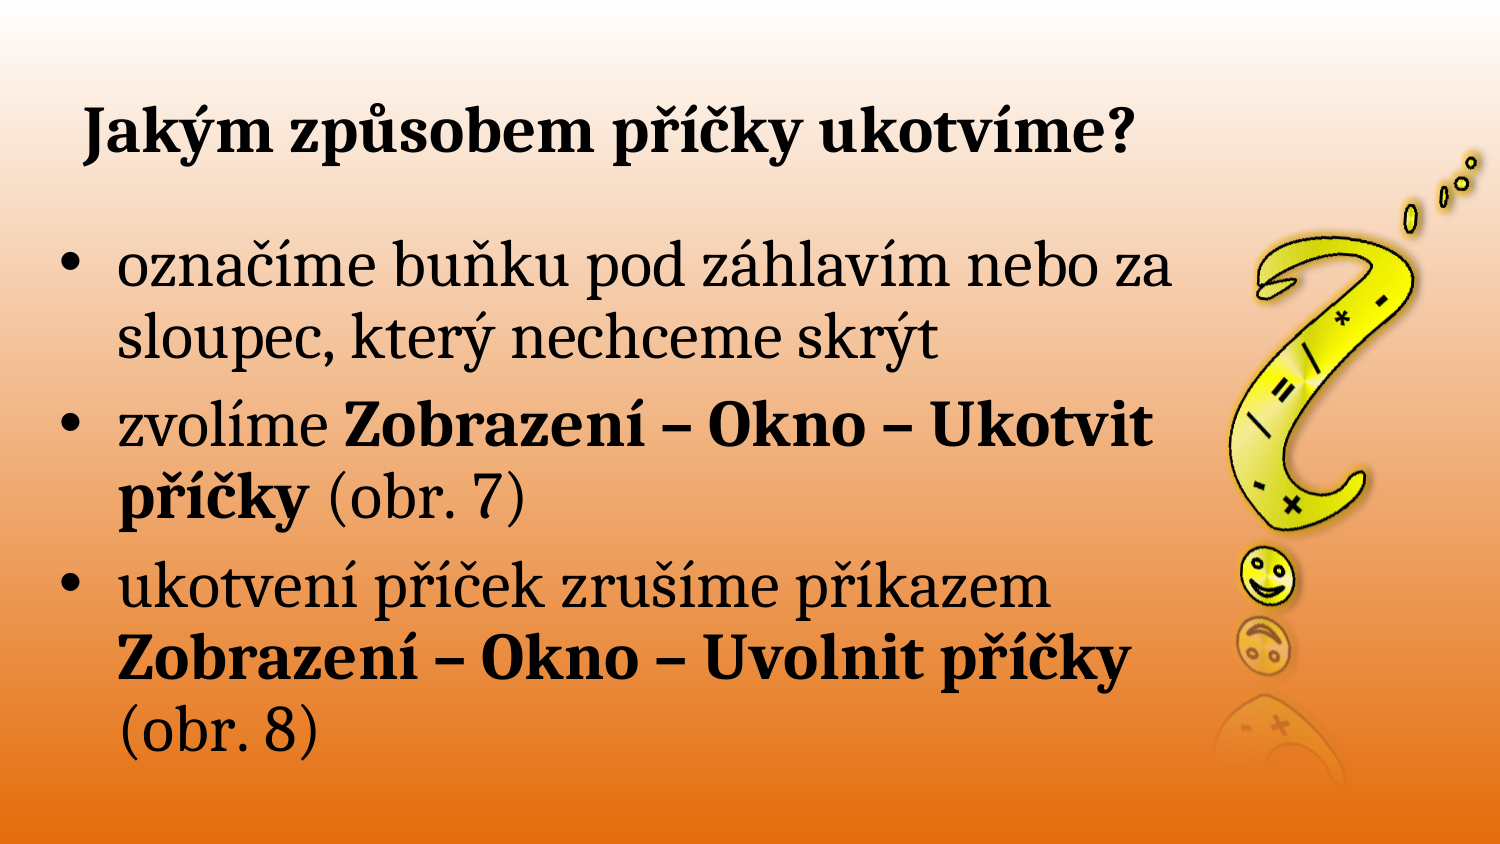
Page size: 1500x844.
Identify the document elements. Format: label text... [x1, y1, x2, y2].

text_box označíme buňku pod záhlavím nebo za sloupec, který nechceme skrýt zvolíme Zobrazení – Okno – Ukotvit příčky (obr. 7) ukotvení příček zrušíme příkazem Zobrazení – Okno – Uvolnit příčky (obr. 8) [0, 221, 1211, 800]
picture [1184, 121, 1500, 844]
title Jakým způsobem příčky ukotvíme? [0, 55, 1223, 197]
